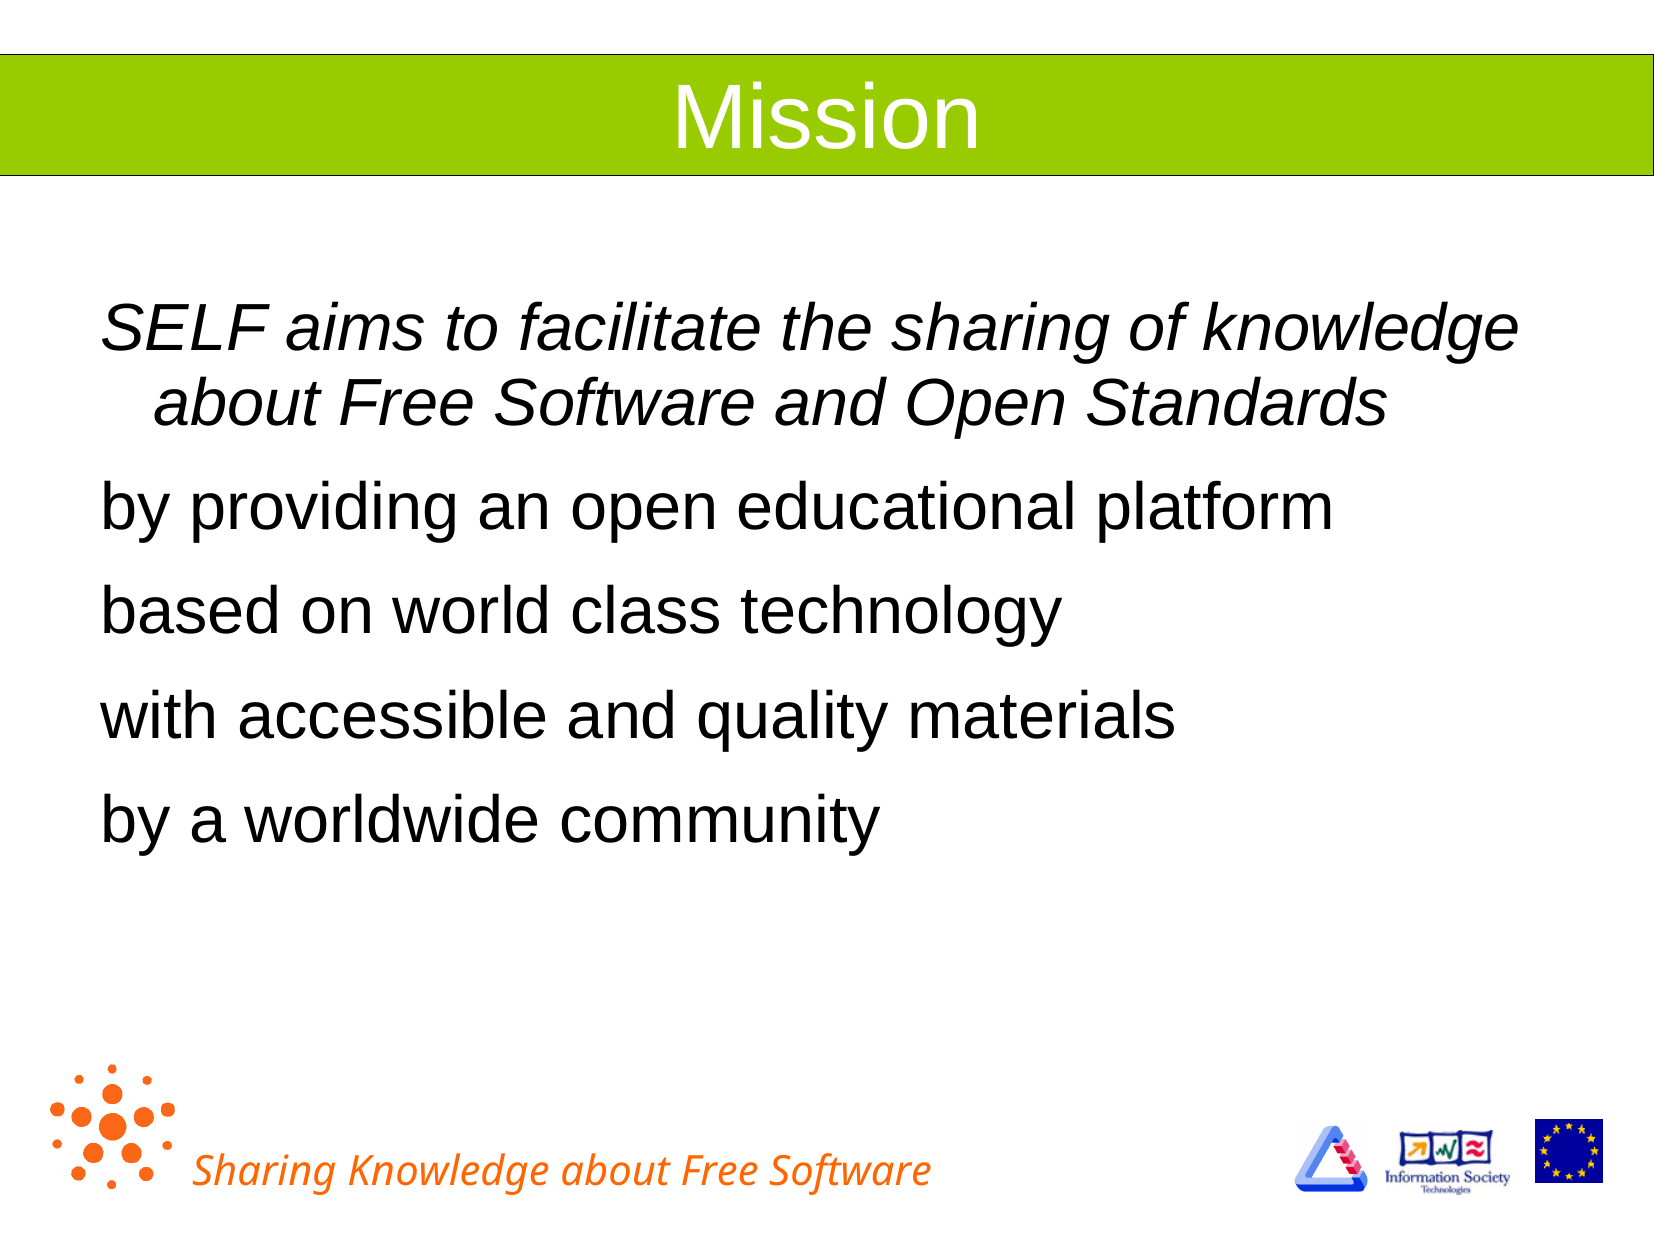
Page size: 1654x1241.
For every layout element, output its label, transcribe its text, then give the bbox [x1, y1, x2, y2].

picture [50, 1064, 175, 1189]
list SELF aims to facilitate the sharing of knowledge about Free Software and Open Standards by providing an open educational platform based on world class technology with accessible and quality materials by a worldwide community [82, 290, 1571, 1109]
picture [1535, 1119, 1603, 1183]
picture [1385, 1130, 1510, 1195]
title Mission [82, 59, 1571, 174]
picture [1294, 1125, 1368, 1193]
